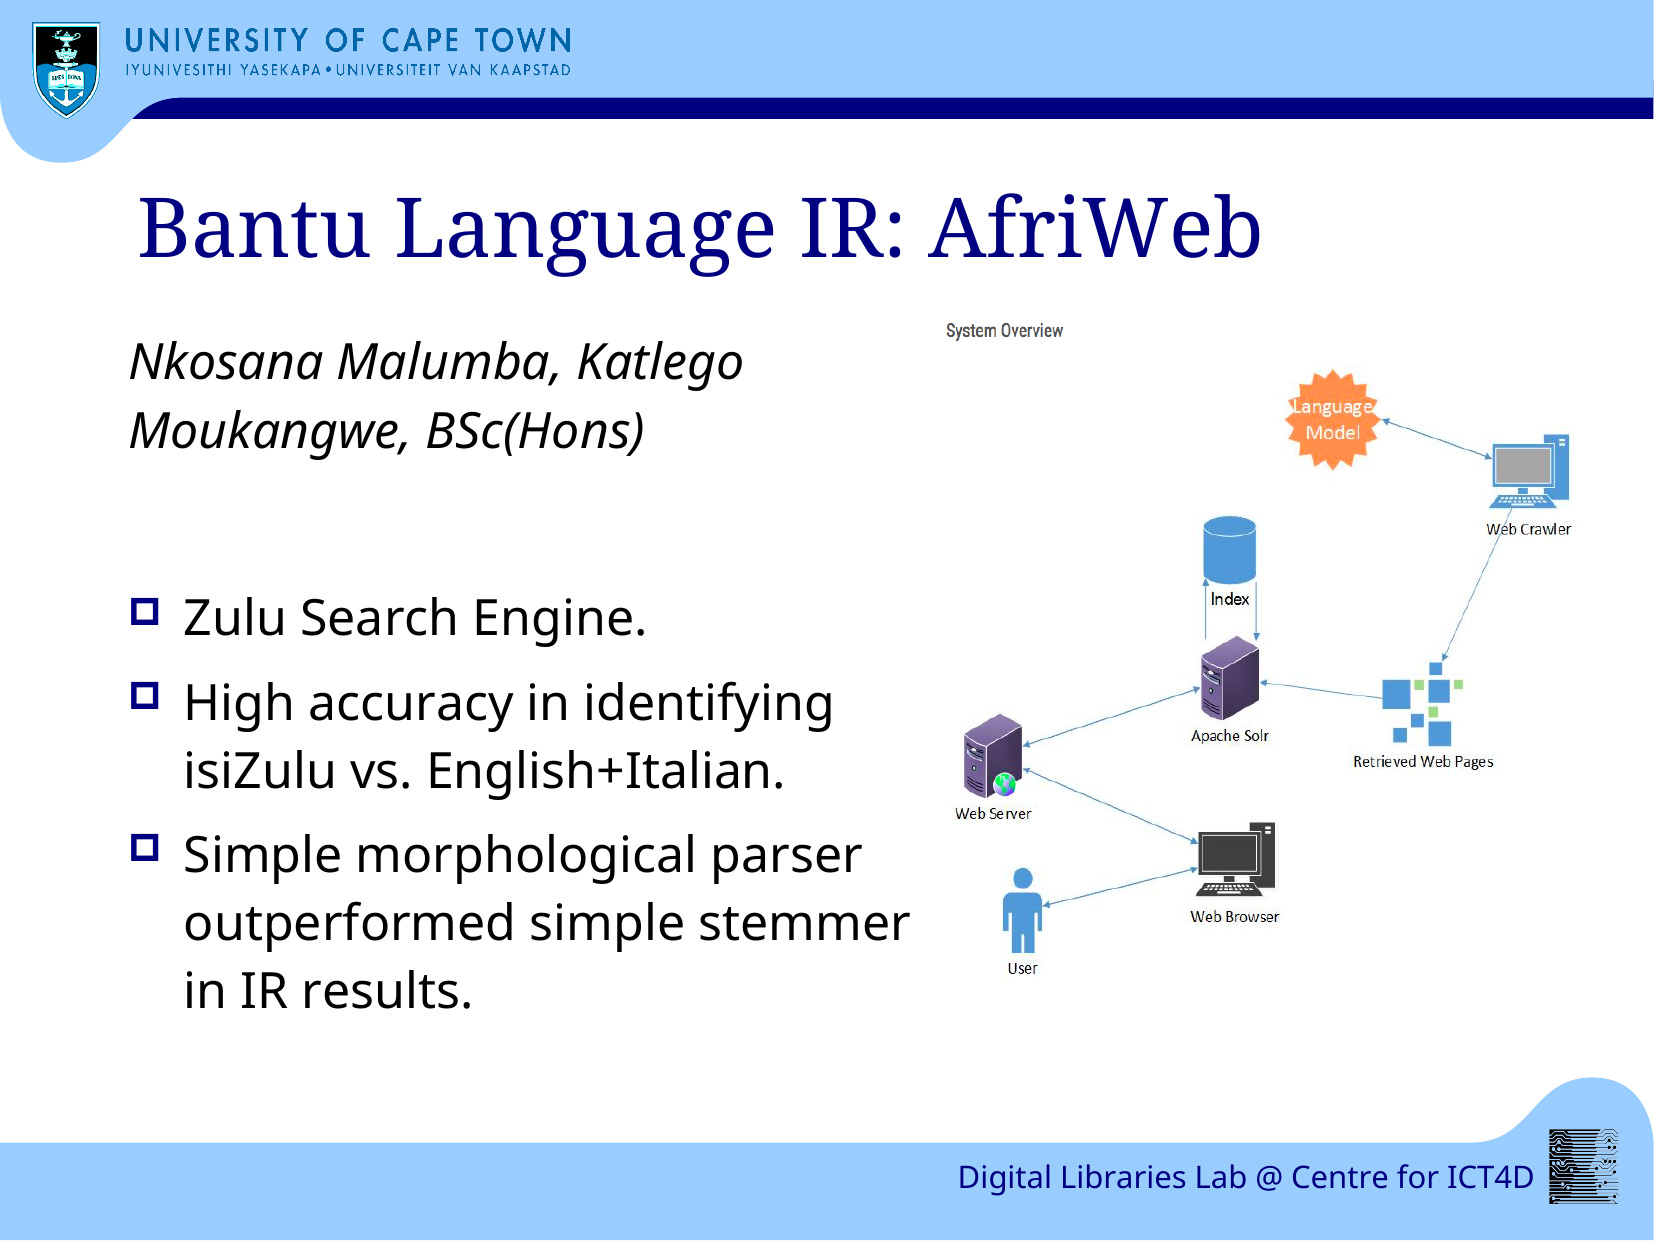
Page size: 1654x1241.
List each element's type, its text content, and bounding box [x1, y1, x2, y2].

picture [32, 22, 101, 120]
picture [1549, 1129, 1619, 1204]
list Nkosana Malumba, Katlego Moukangwe, BSc(Hons) Zulu Search Engine. High accuracy in identifying isiZulu vs. English+Italian. Simple morphological parser outperformed simple stemmer in IR results. [128, 326, 914, 1046]
picture [937, 310, 1592, 985]
title Bantu Language IR: AfriWeb [137, 155, 1598, 296]
picture [122, 25, 573, 78]
